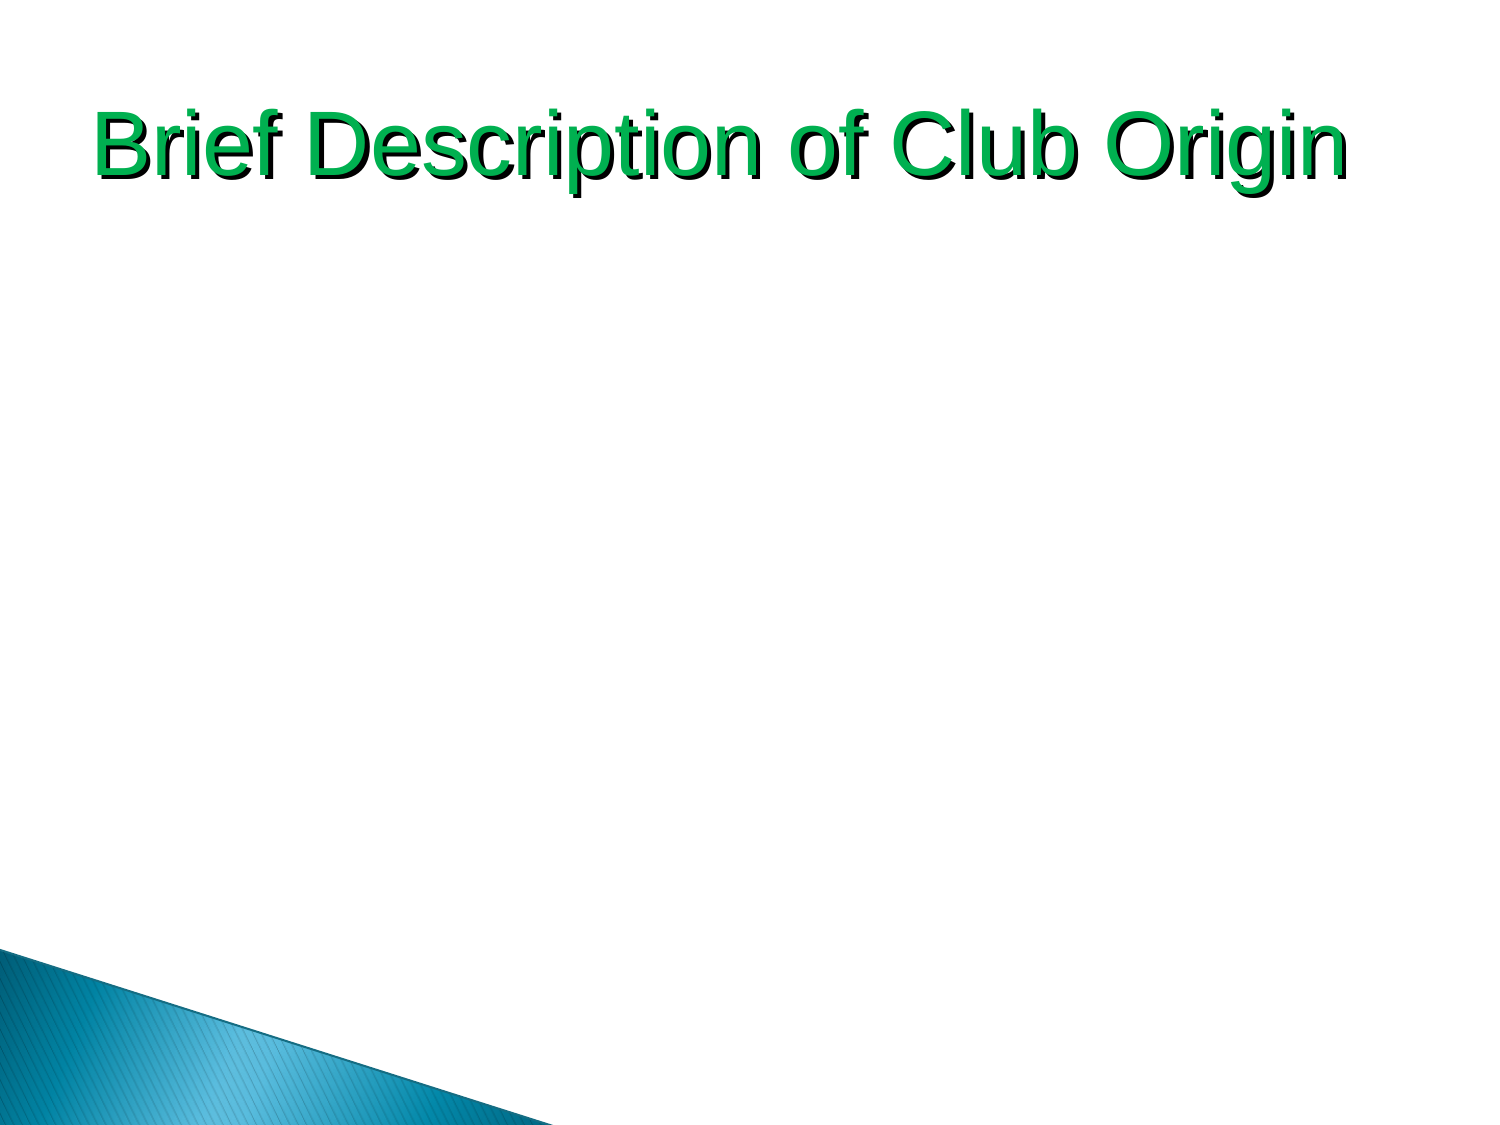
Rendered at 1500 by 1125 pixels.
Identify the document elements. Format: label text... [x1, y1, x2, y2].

title Brief Description of Club Origin [75, 45, 1426, 233]
